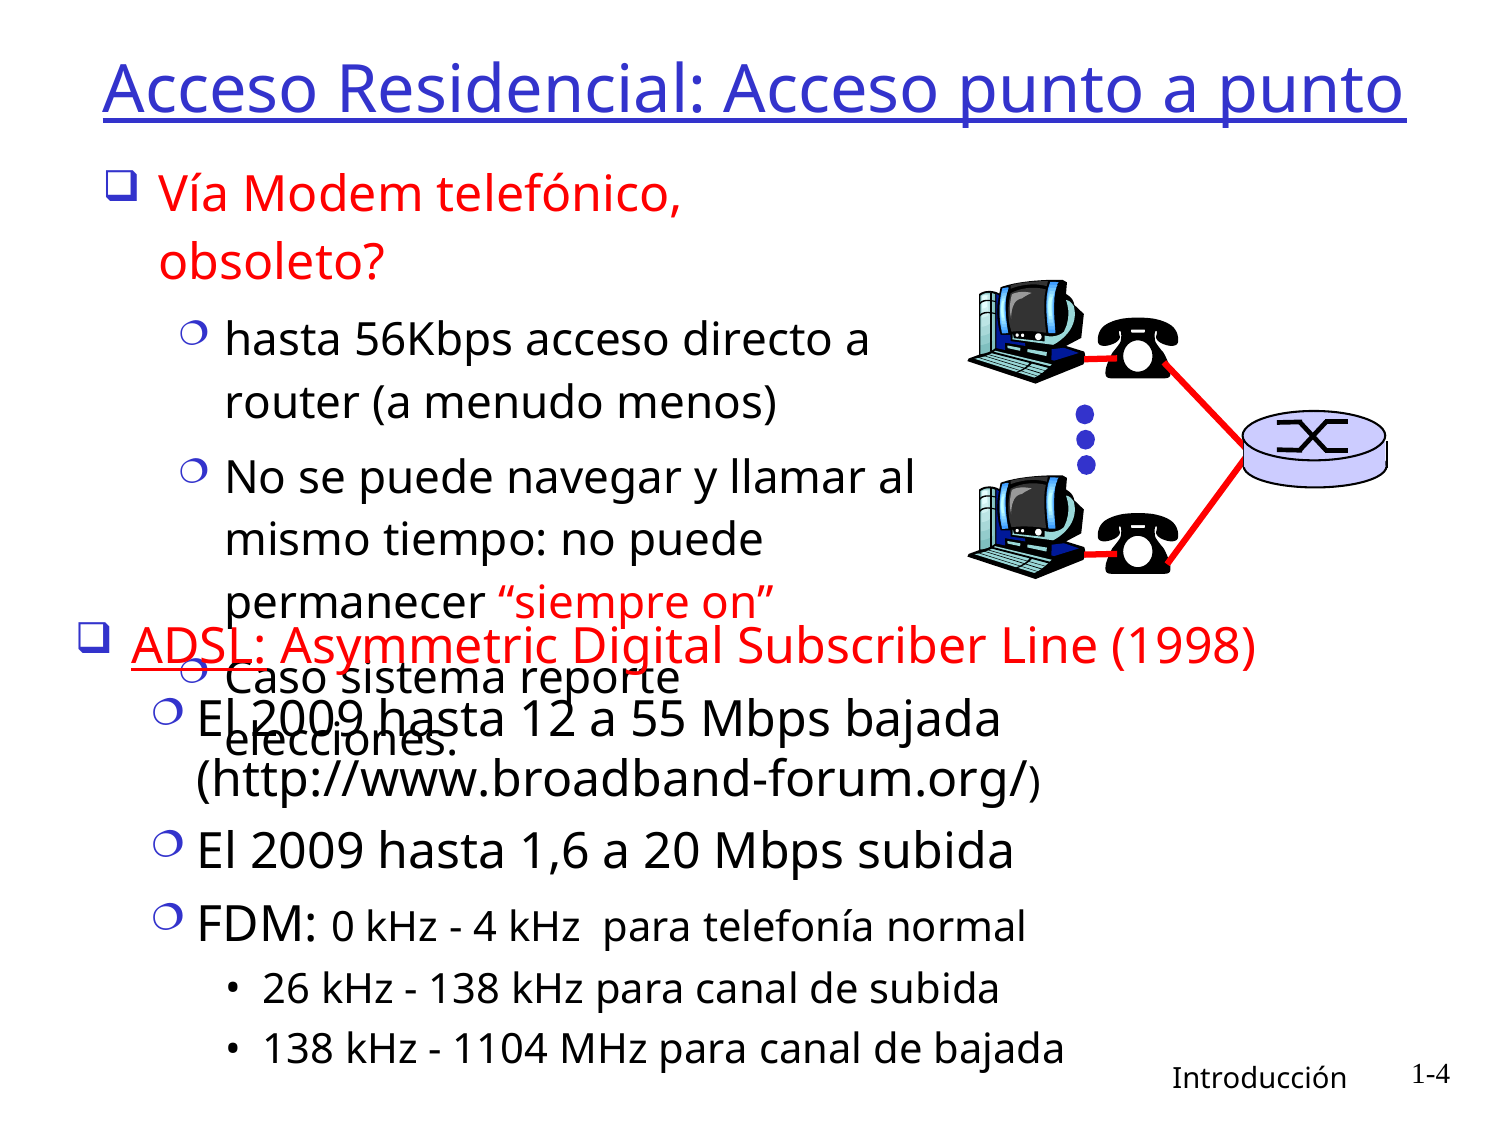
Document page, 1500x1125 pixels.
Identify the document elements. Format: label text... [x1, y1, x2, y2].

picture [1097, 317, 1179, 379]
text_box [1242, 410, 1387, 488]
picture [1097, 513, 1179, 574]
list ADSL: Asymmetric Digital Subscriber Line (1998) El 2009 hasta 12 a 55 Mbps bajada (http://www.broadband-forum.org/) El 2009 hasta 1,6 a 20 Mbps subida FDM: 0 kHz - 4 kHz para telefonía normal 26 kHz - 138 kHz para canal de subida 138 kHz - 1104 MHz para canal de bajada [75, 613, 1426, 1064]
title Acceso Residencial: Acceso punto a punto [87, 16, 1463, 158]
text_box [1076, 429, 1095, 450]
picture [967, 474, 1088, 580]
text_box [1075, 404, 1095, 425]
picture [967, 278, 1088, 384]
text_box [1077, 455, 1096, 475]
list Vía Modem telefónico, obsoleto? hasta 56Kbps acceso directo a router (a menudo menos) No se puede navegar y llamar al mismo tiempo: no puede permanecer “siempre on” Caso sistema reporte elecciones. [87, 149, 938, 613]
